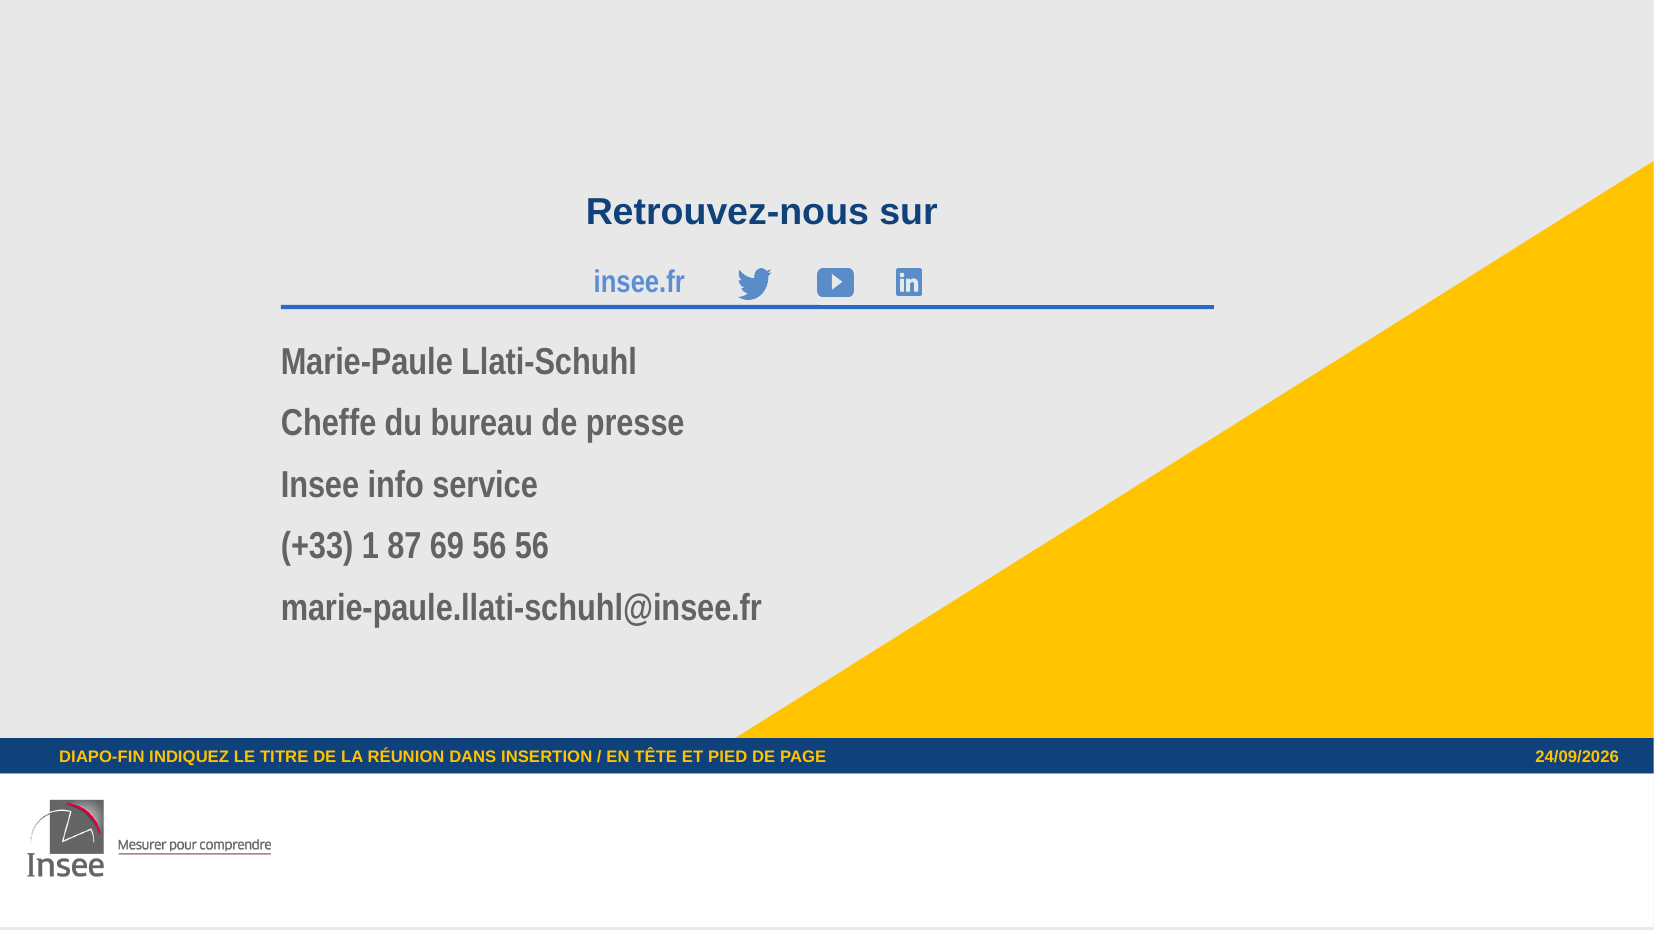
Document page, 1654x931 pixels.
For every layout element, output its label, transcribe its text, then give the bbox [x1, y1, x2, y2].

title Retrouvez-nous sur [377, 165, 1146, 254]
text_box [1536, 738, 1654, 774]
text_box Diapo-Fin Indiquez le titre de la réunion dans Insertion / En tête et pied de page [59, 738, 1536, 774]
list Marie-Paule Llati-Schuhl Cheffe du bureau de presse Insee info service (+33) 1 87 69 56 56 marie-paule.llati-schuhl@insee.fr [280, 307, 1214, 716]
